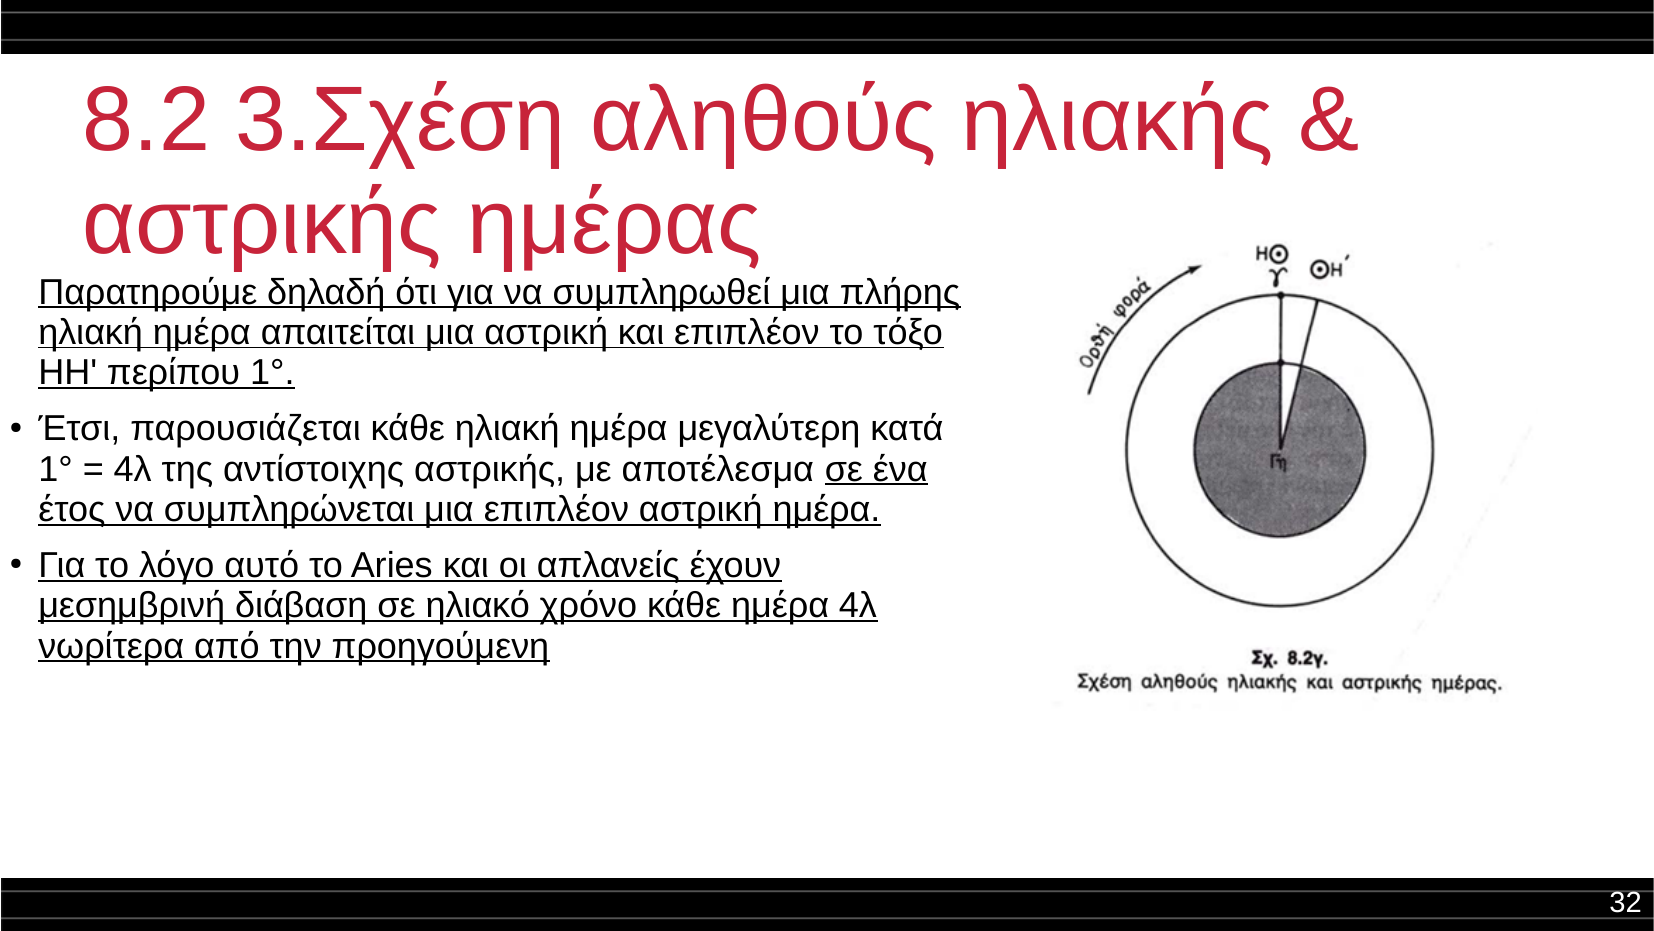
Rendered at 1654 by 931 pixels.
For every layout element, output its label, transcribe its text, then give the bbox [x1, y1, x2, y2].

picture [1, 878, 1654, 931]
list Παρατηρούμε δηλαδή ότι για να συμπληρωθεί μια πλήρης ηλιακή ημέρα απαιτείται μια αστρική και επιπλέον το τόξο ΗΗ' περίπου 1°. Έτσι, παρουσιάζεται κάθε ηλιακή ημέρα μεγαλύτερη κατά 1° = 4λ της αντίστοιχης αστρικής, με αποτέλεσμα σε ένα έτος να συμπληρώνεται μια επιπλέον αστρική ημέρα. Για το λόγο αυτό το Αries και οι απλανείς έχουν μεσημβρινή διάβαση σε ηλιακό χρόνο κάθε ημέρα 4λ νωρίτερα από την προηγούμενη [0, 271, 976, 758]
picture [1024, 224, 1538, 711]
title 8.2 3.Σχέση αληθούς ηλιακής & αστρικής ημέρας [82, 67, 1571, 273]
picture [1, 0, 1654, 54]
